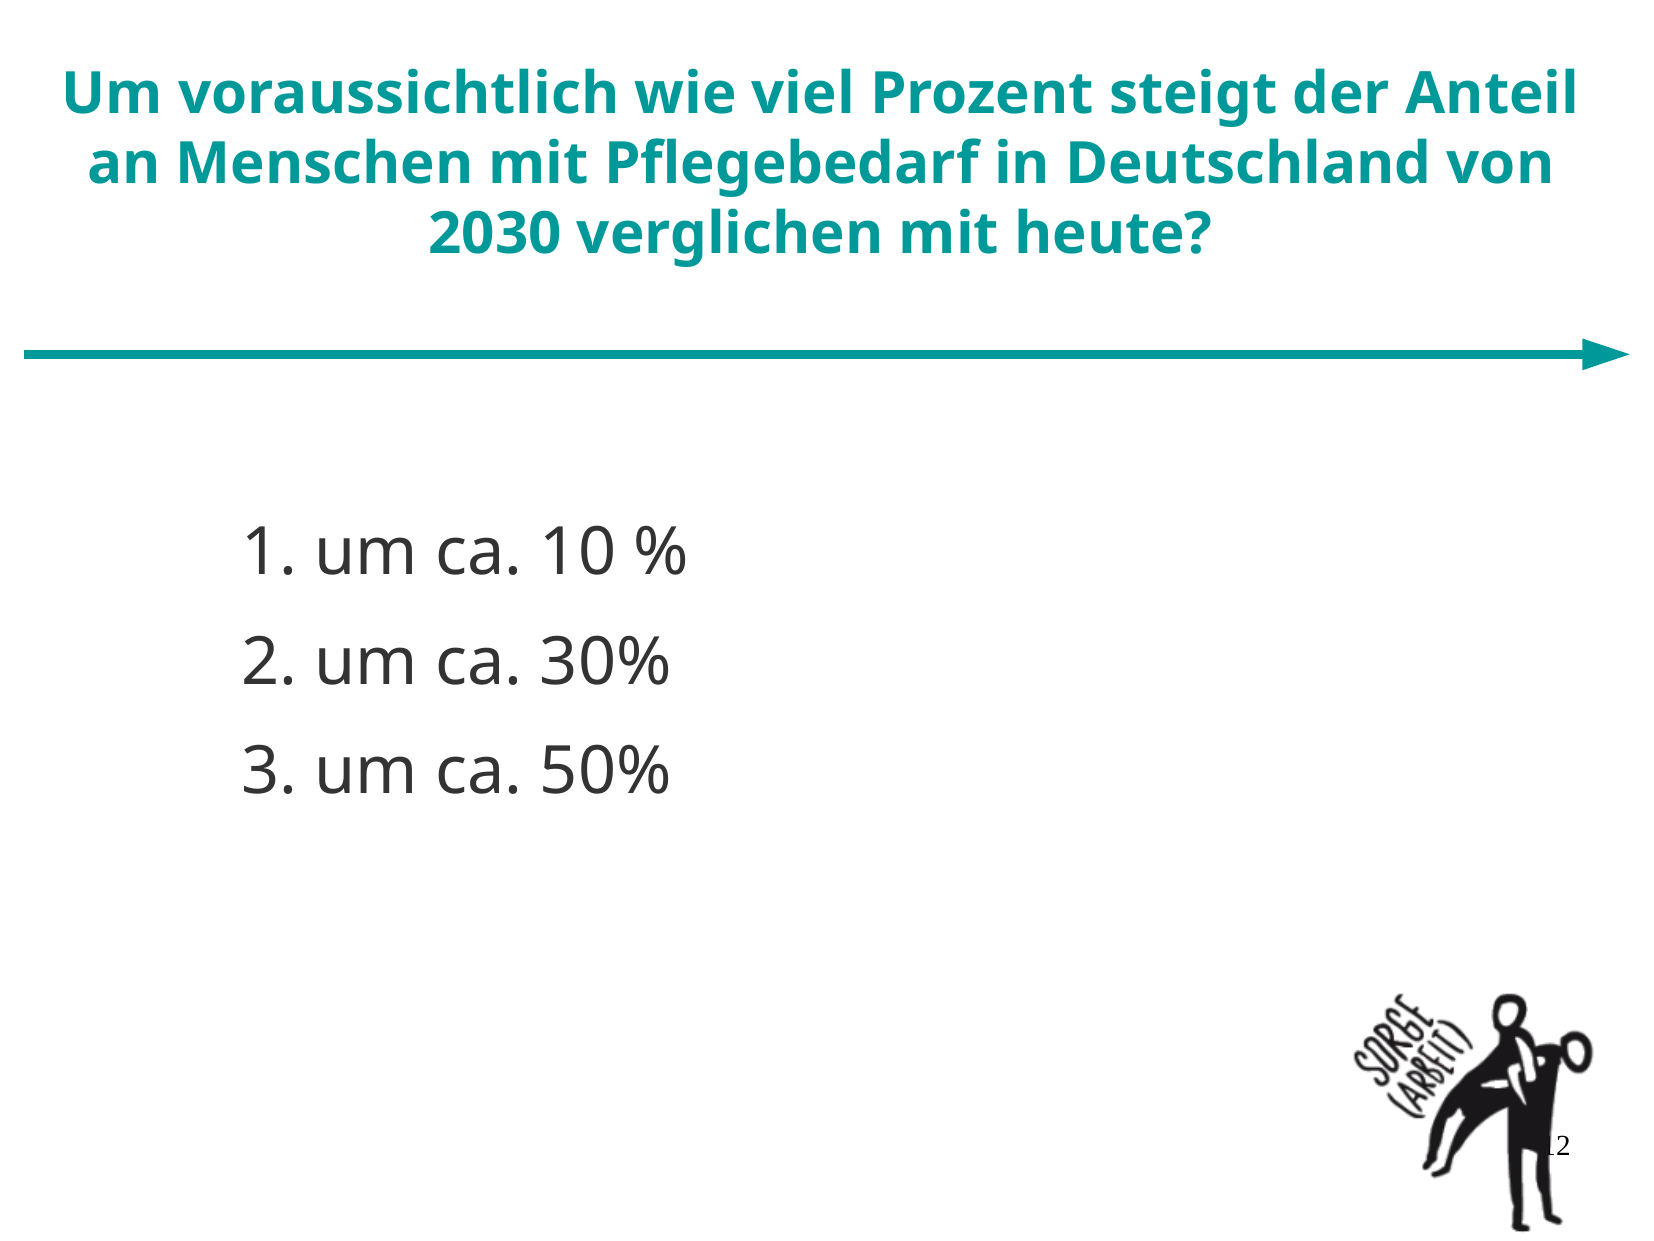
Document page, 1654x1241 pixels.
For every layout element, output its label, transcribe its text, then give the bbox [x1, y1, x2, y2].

title Um voraussichtlich wie viel Prozent steigt der Anteil an Menschen mit Pflegebedarf in Deutschland von 2030 verglichen mit heute? [35, 7, 1607, 308]
picture [1281, 925, 1654, 1241]
list 1. um ca. 10 % 2. um ca. 30% 3. um ca. 50% [241, 507, 709, 934]
